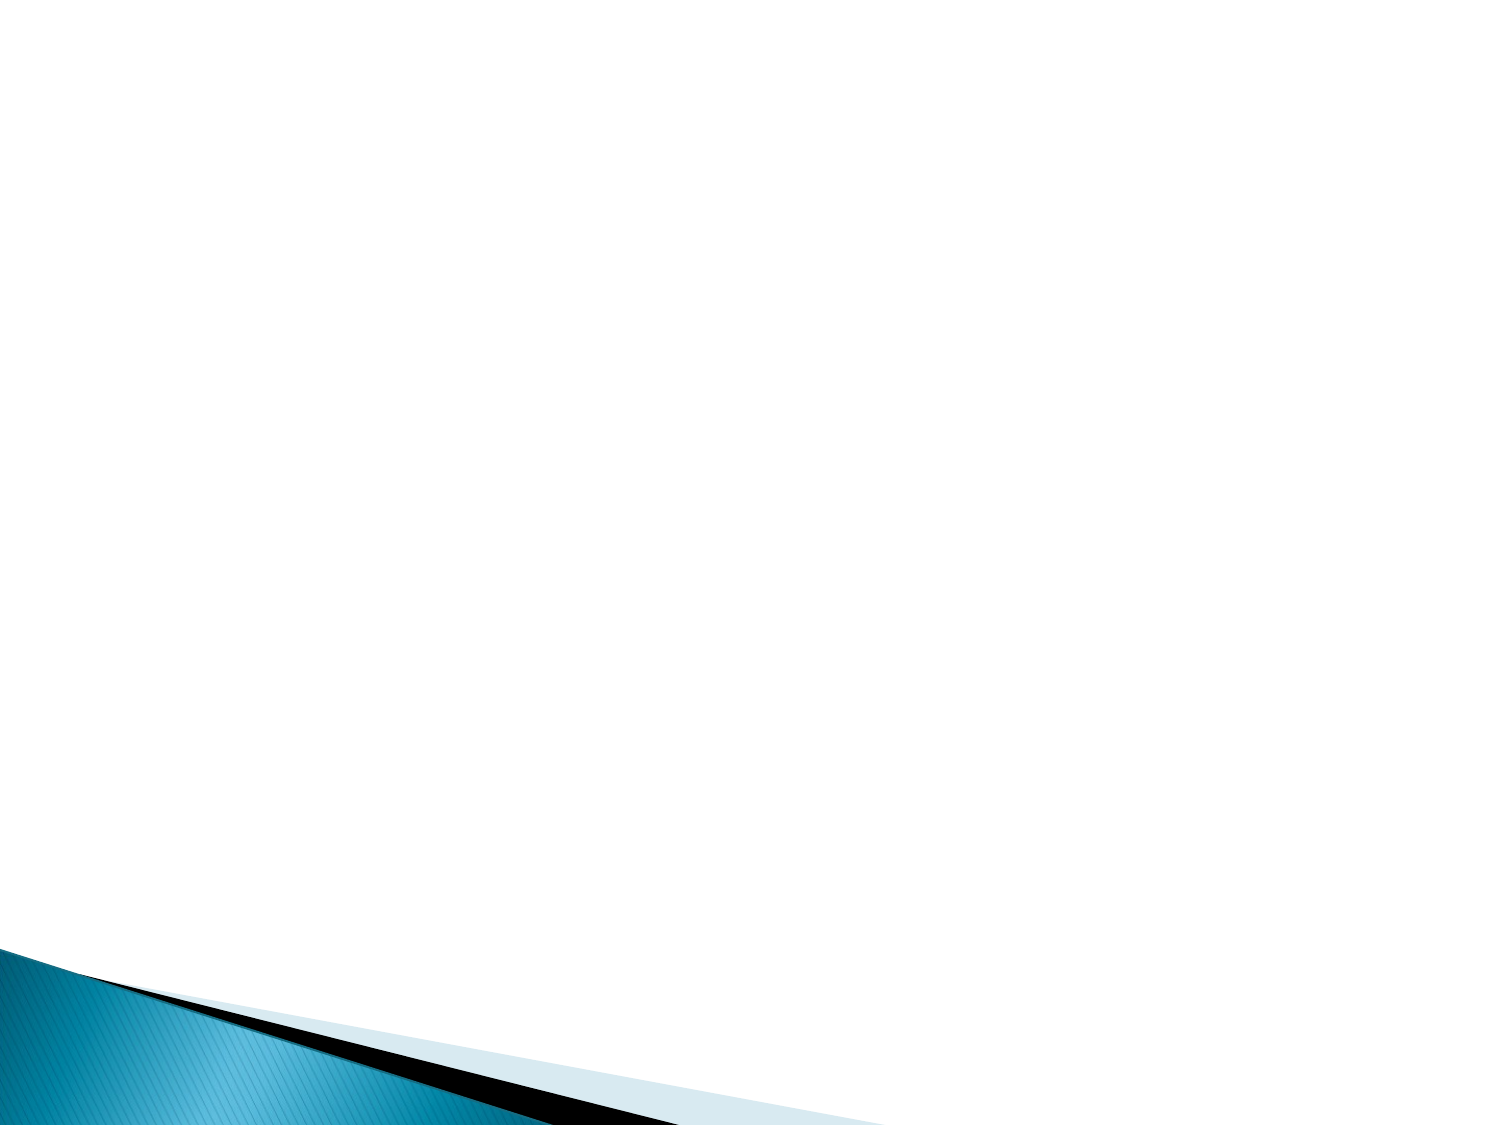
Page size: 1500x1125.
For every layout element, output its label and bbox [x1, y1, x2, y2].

picture [69, 992, 411, 1125]
